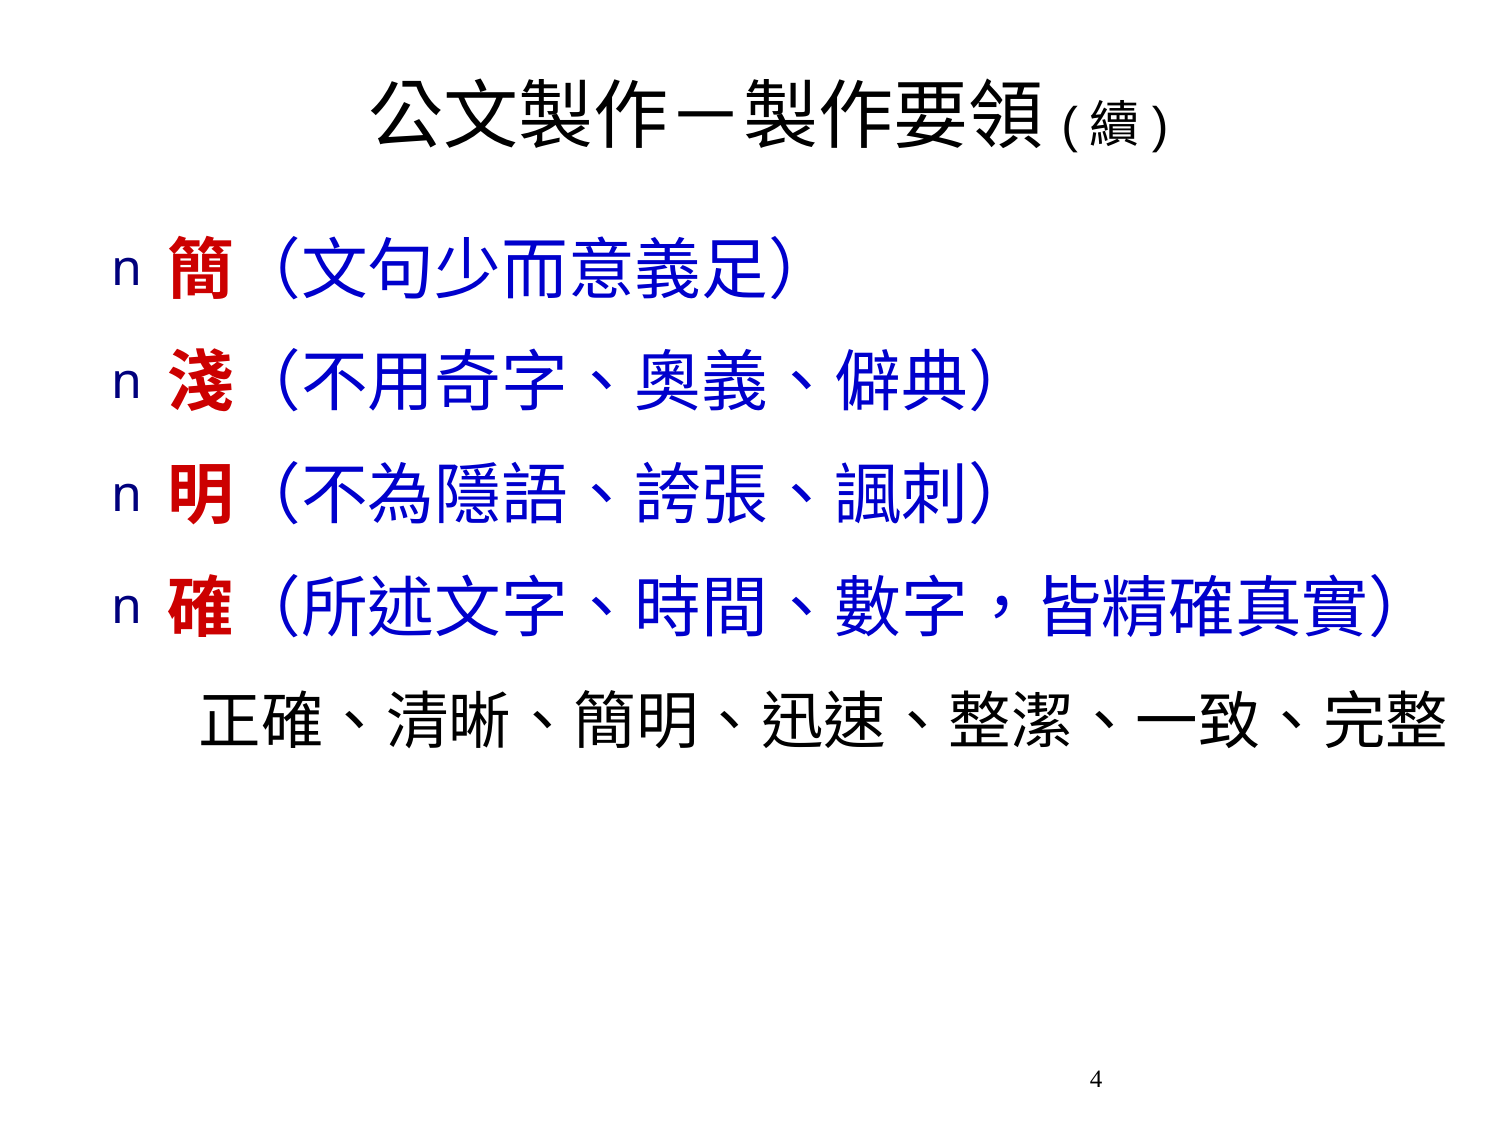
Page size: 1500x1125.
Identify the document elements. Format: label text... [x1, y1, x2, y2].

text_box [1074, 1025, 1426, 1101]
title 公文製作－製作要領(續) [171, 0, 1366, 202]
list 簡（文句少而意義足） 淺（不用奇字、奧義、僻典） 明（不為隱語、誇張、諷刺） 確（所述文字、時間、數字，皆精確真實） 正確、清晰、簡明、迅速、整潔、一致、完整 [96, 202, 1466, 878]
